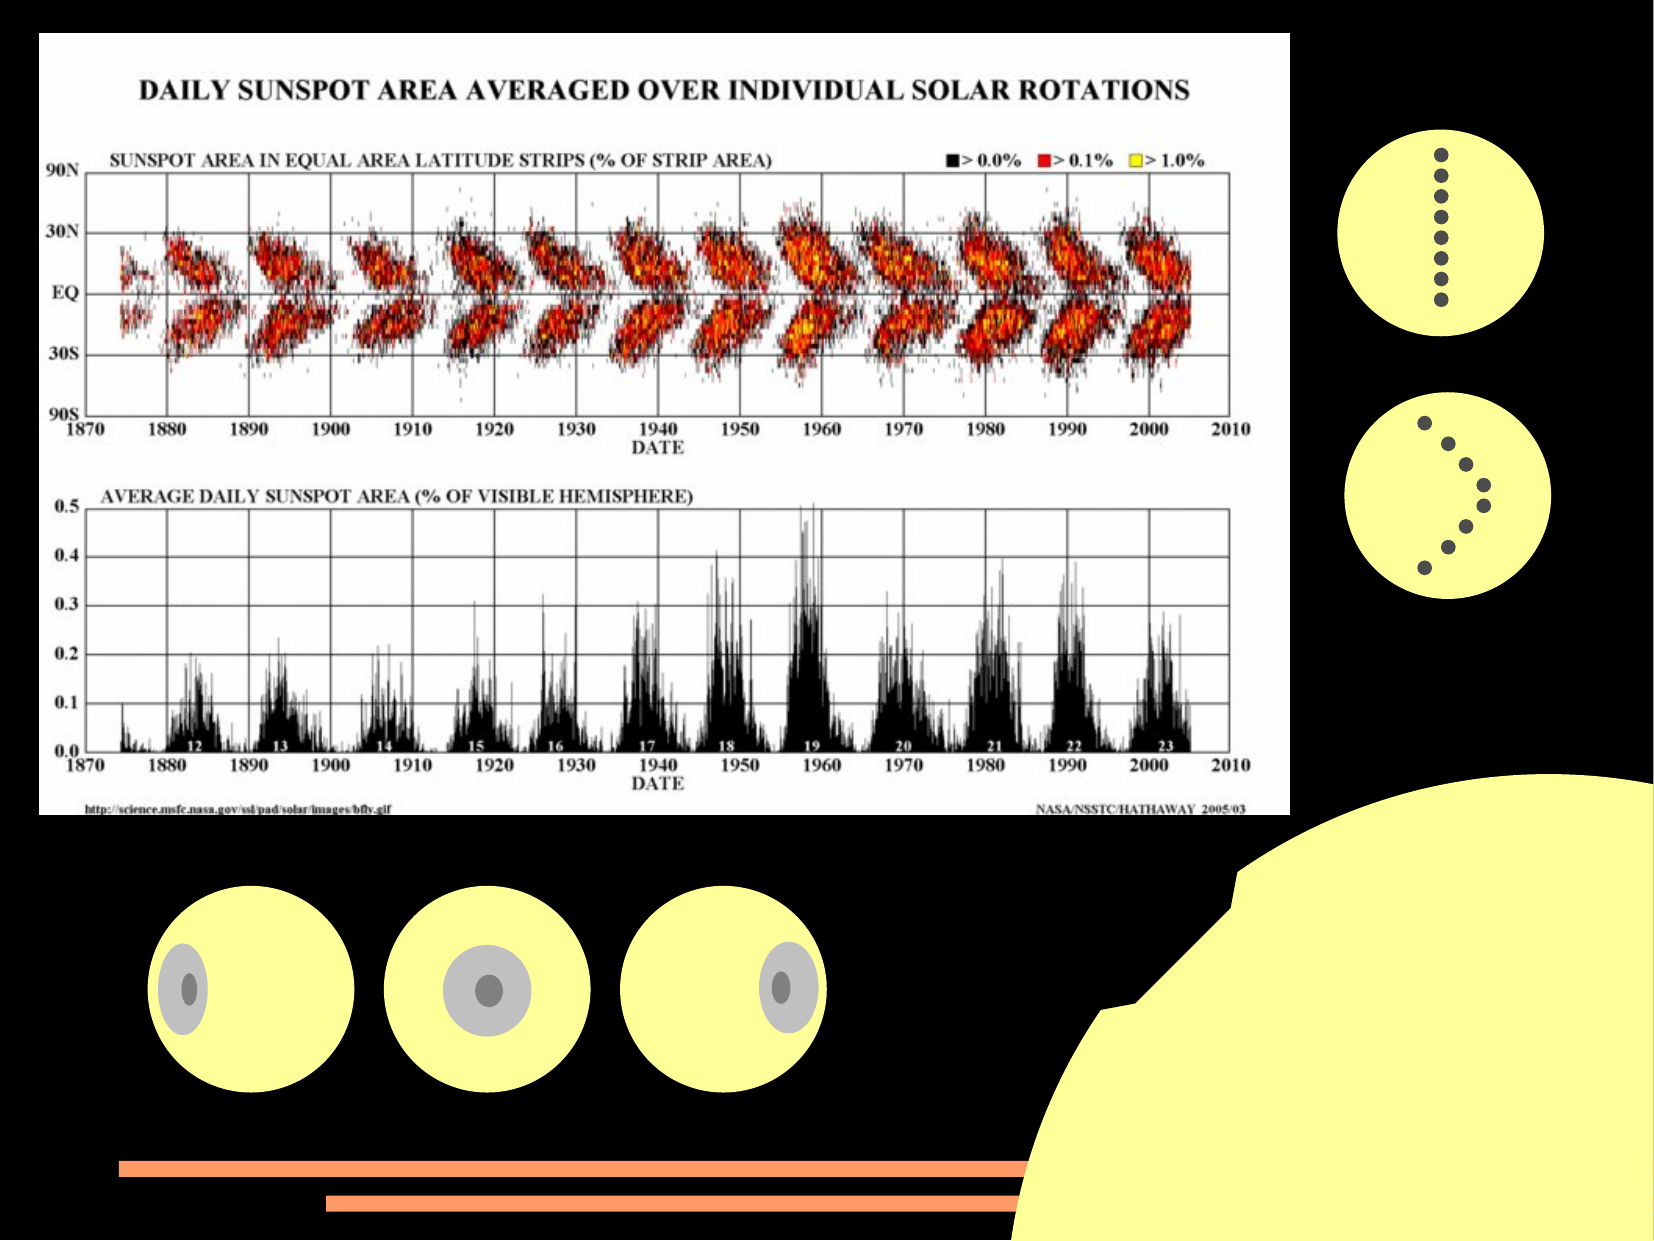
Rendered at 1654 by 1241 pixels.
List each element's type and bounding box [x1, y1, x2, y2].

text_box [1344, 392, 1552, 599]
text_box [620, 885, 827, 1093]
picture [39, 33, 1290, 815]
text_box [1010, 774, 1654, 1241]
text_box [147, 885, 355, 1093]
text_box [1337, 129, 1545, 337]
text_box [383, 885, 591, 1093]
